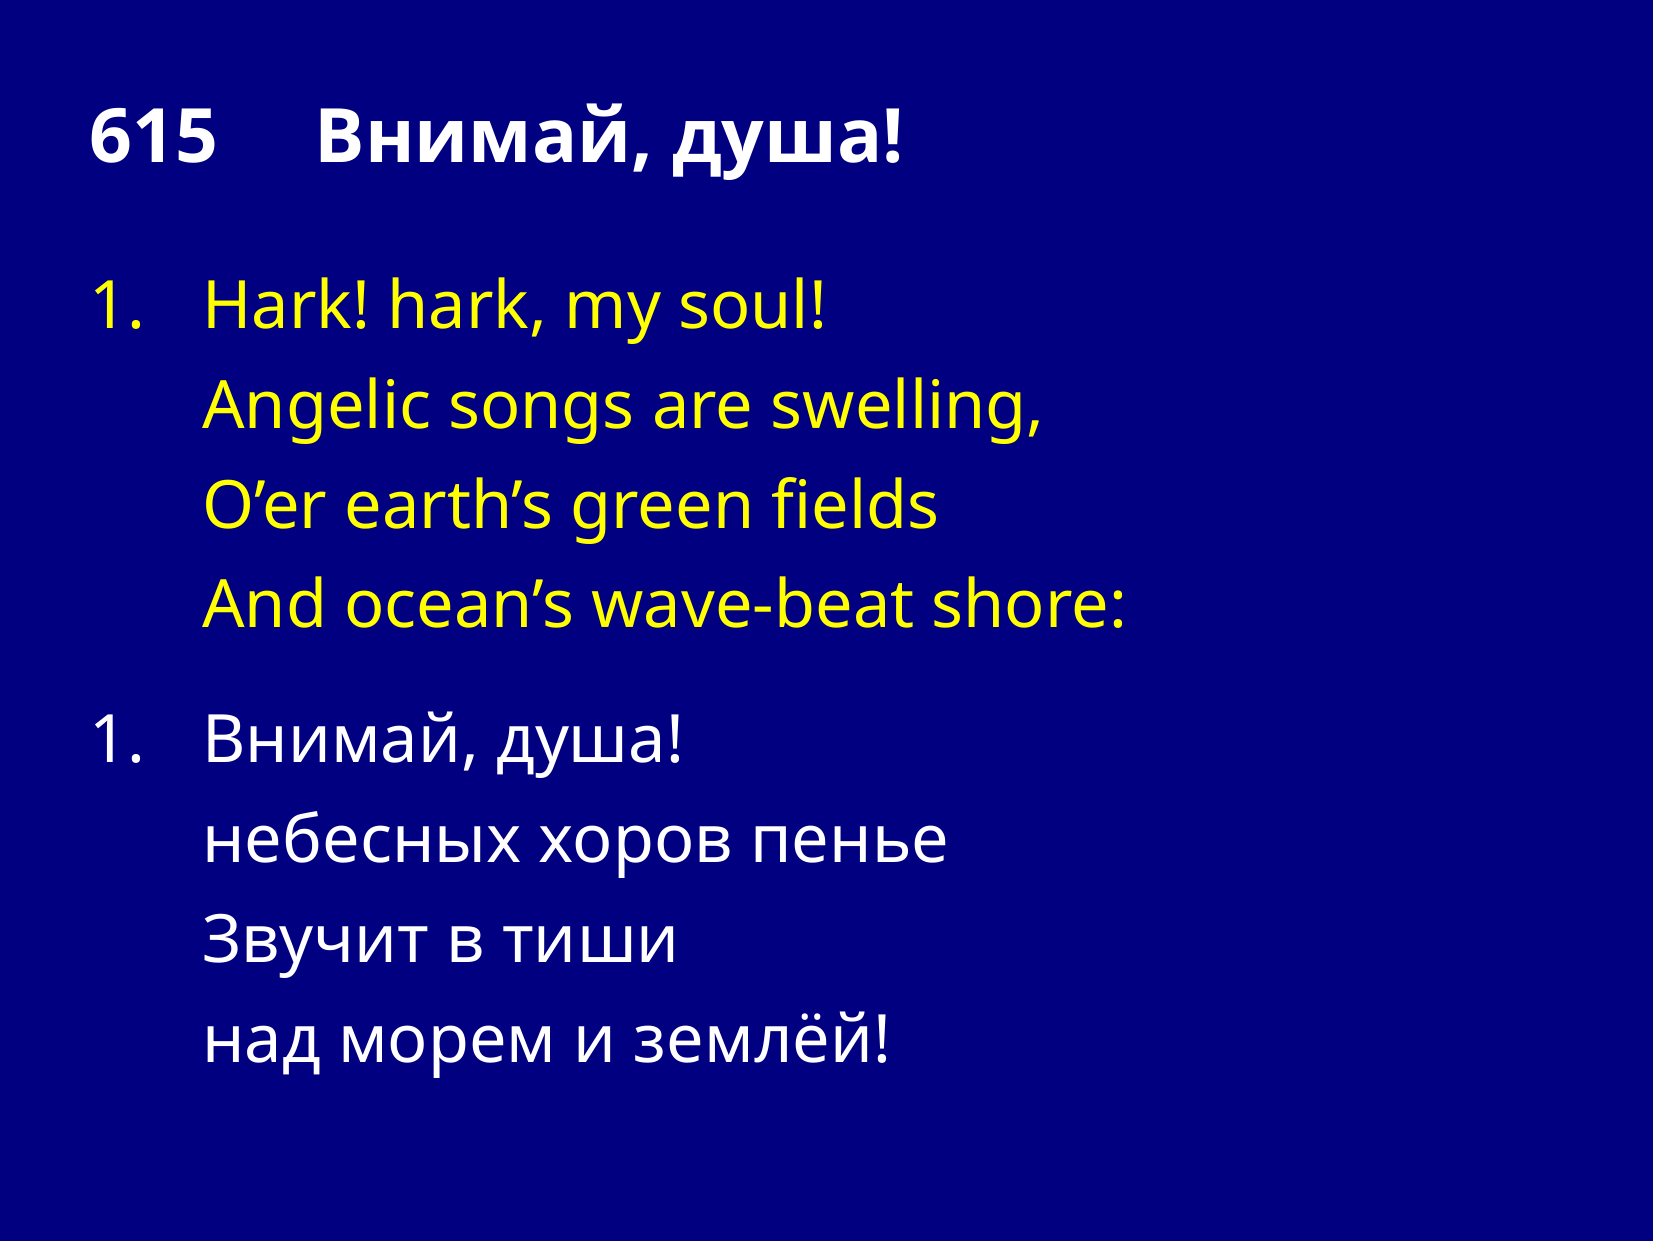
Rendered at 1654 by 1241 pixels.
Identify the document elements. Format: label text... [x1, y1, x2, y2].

text_box 615 Внимай, душа! [75, 75, 1576, 188]
text_box 1. Внимай, душа! небесных хоров пенье Звучит в тиши над морем и землёй! [75, 675, 1576, 1163]
text_box 1. Hark! hark, my soul! Angelic songs are swelling, O’er earth’s green fields And ocean’s wave-beat shore: [75, 188, 1576, 638]
